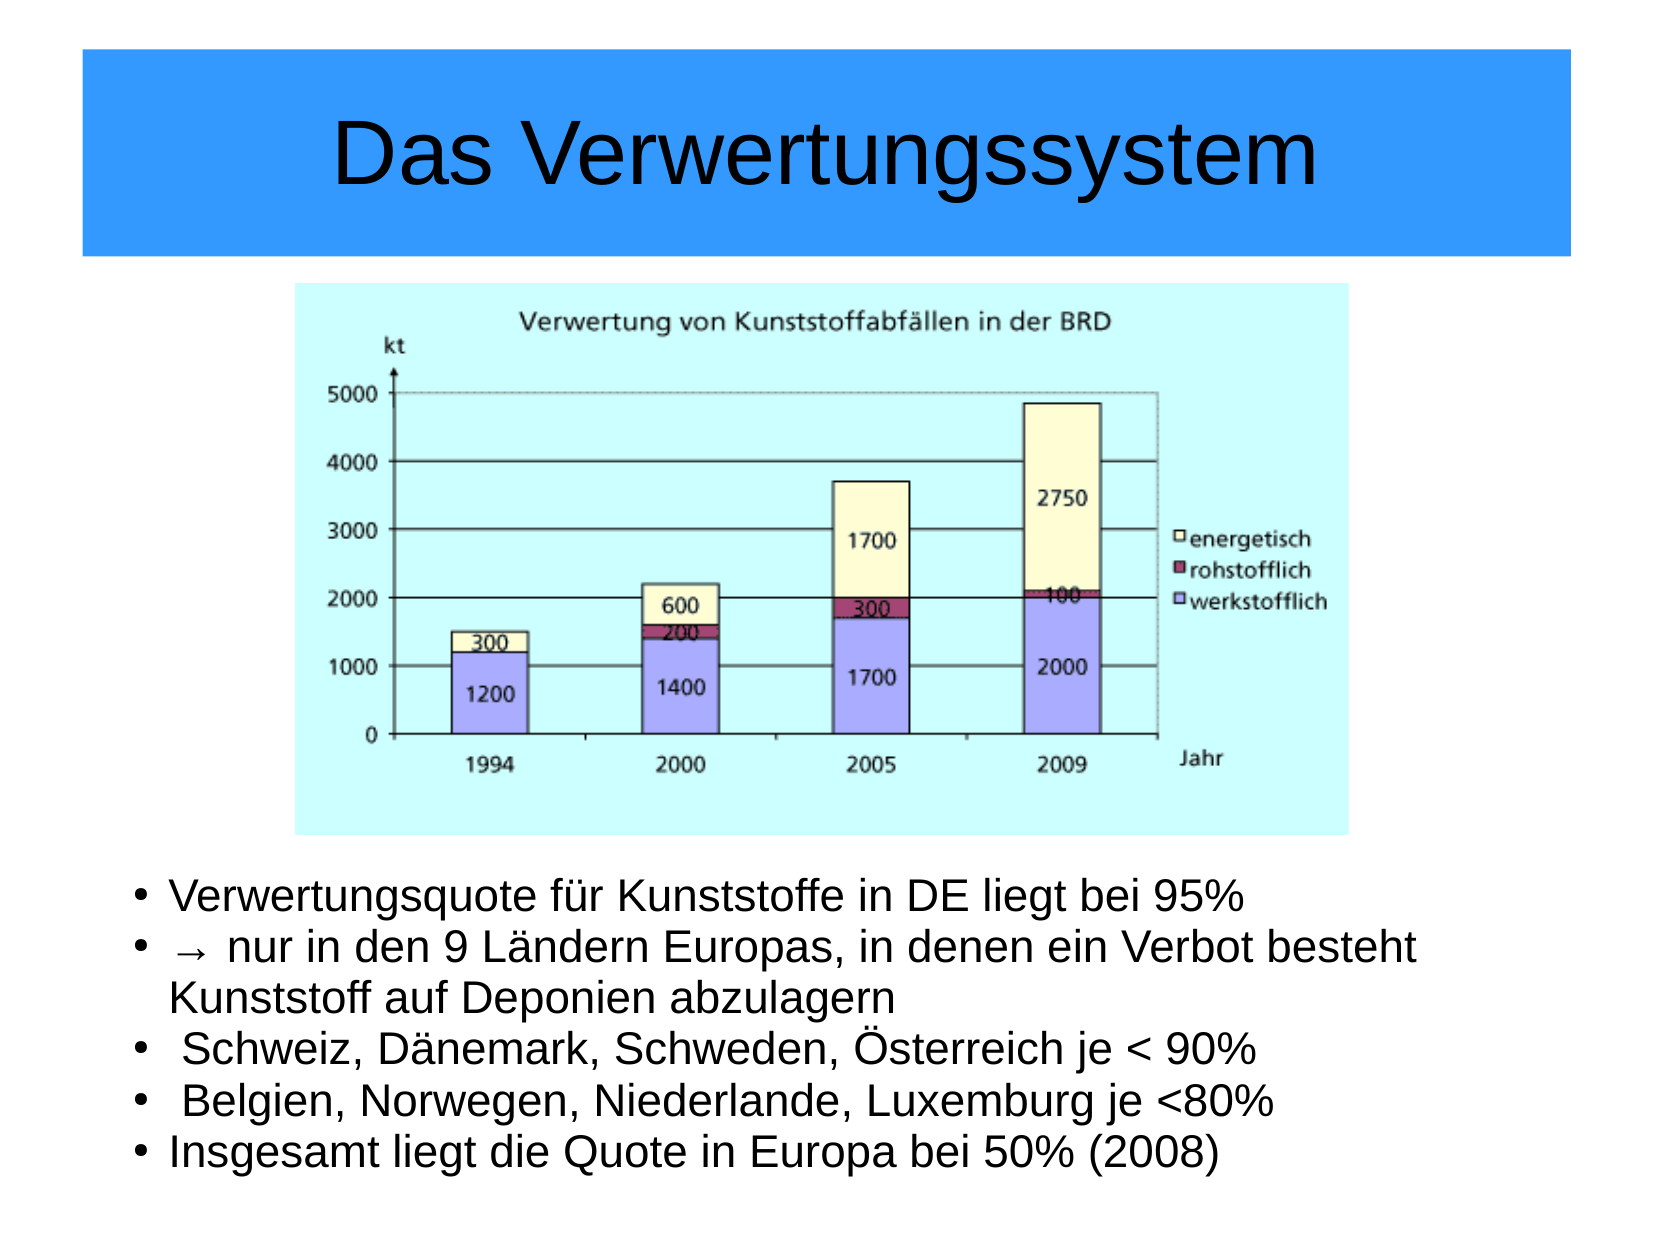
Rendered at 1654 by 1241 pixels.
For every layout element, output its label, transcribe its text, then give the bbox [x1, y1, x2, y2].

text_box Verwertungsquote für Kunststoffe in DE liegt bei 95% → nur in den 9 Ländern Europas, in denen ein Verbot besteht Kunststoff auf Deponien abzulagern Schweiz, Dänemark, Schweden, Österreich je < 90% Belgien, Norwegen, Niederlande, Luxemburg je <80% Insgesamt liegt die Quote in Europa bei 50% (2008) [118, 862, 1465, 1184]
title Das Verwertungssystem [82, 49, 1571, 257]
picture [295, 283, 1359, 835]
